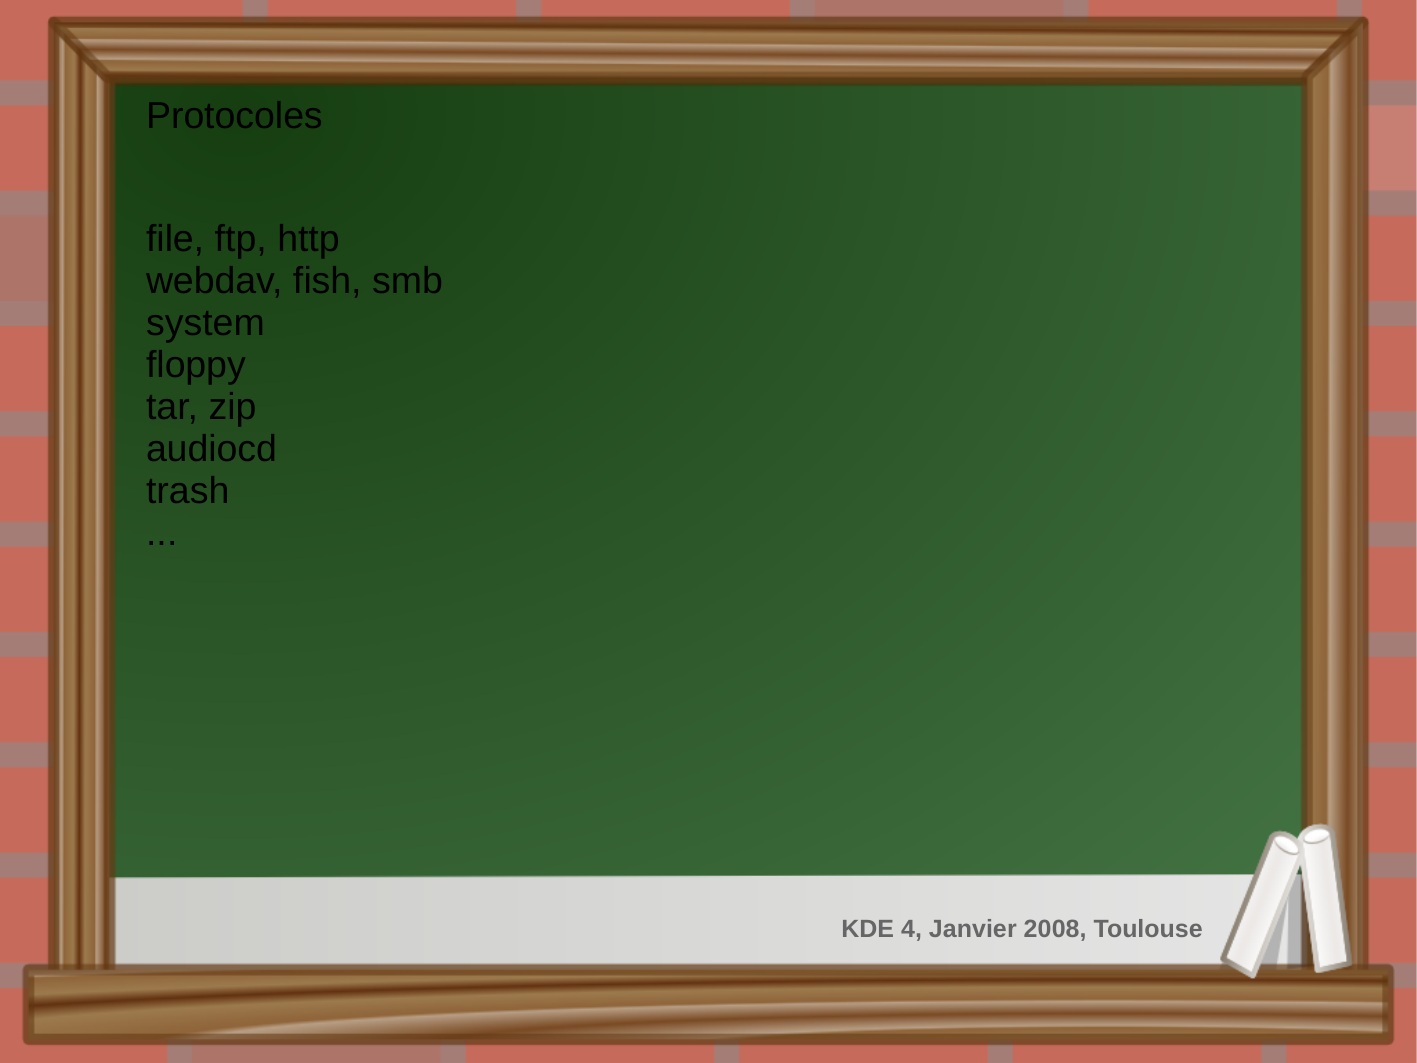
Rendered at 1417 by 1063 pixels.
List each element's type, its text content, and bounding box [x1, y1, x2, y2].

text_box Protocoles [131, 87, 1313, 145]
text_box file, ftp, http webdav, fish, smb system floppy tar, zip audiocd trash ... [131, 210, 1284, 562]
picture [0, 0, 1417, 1063]
